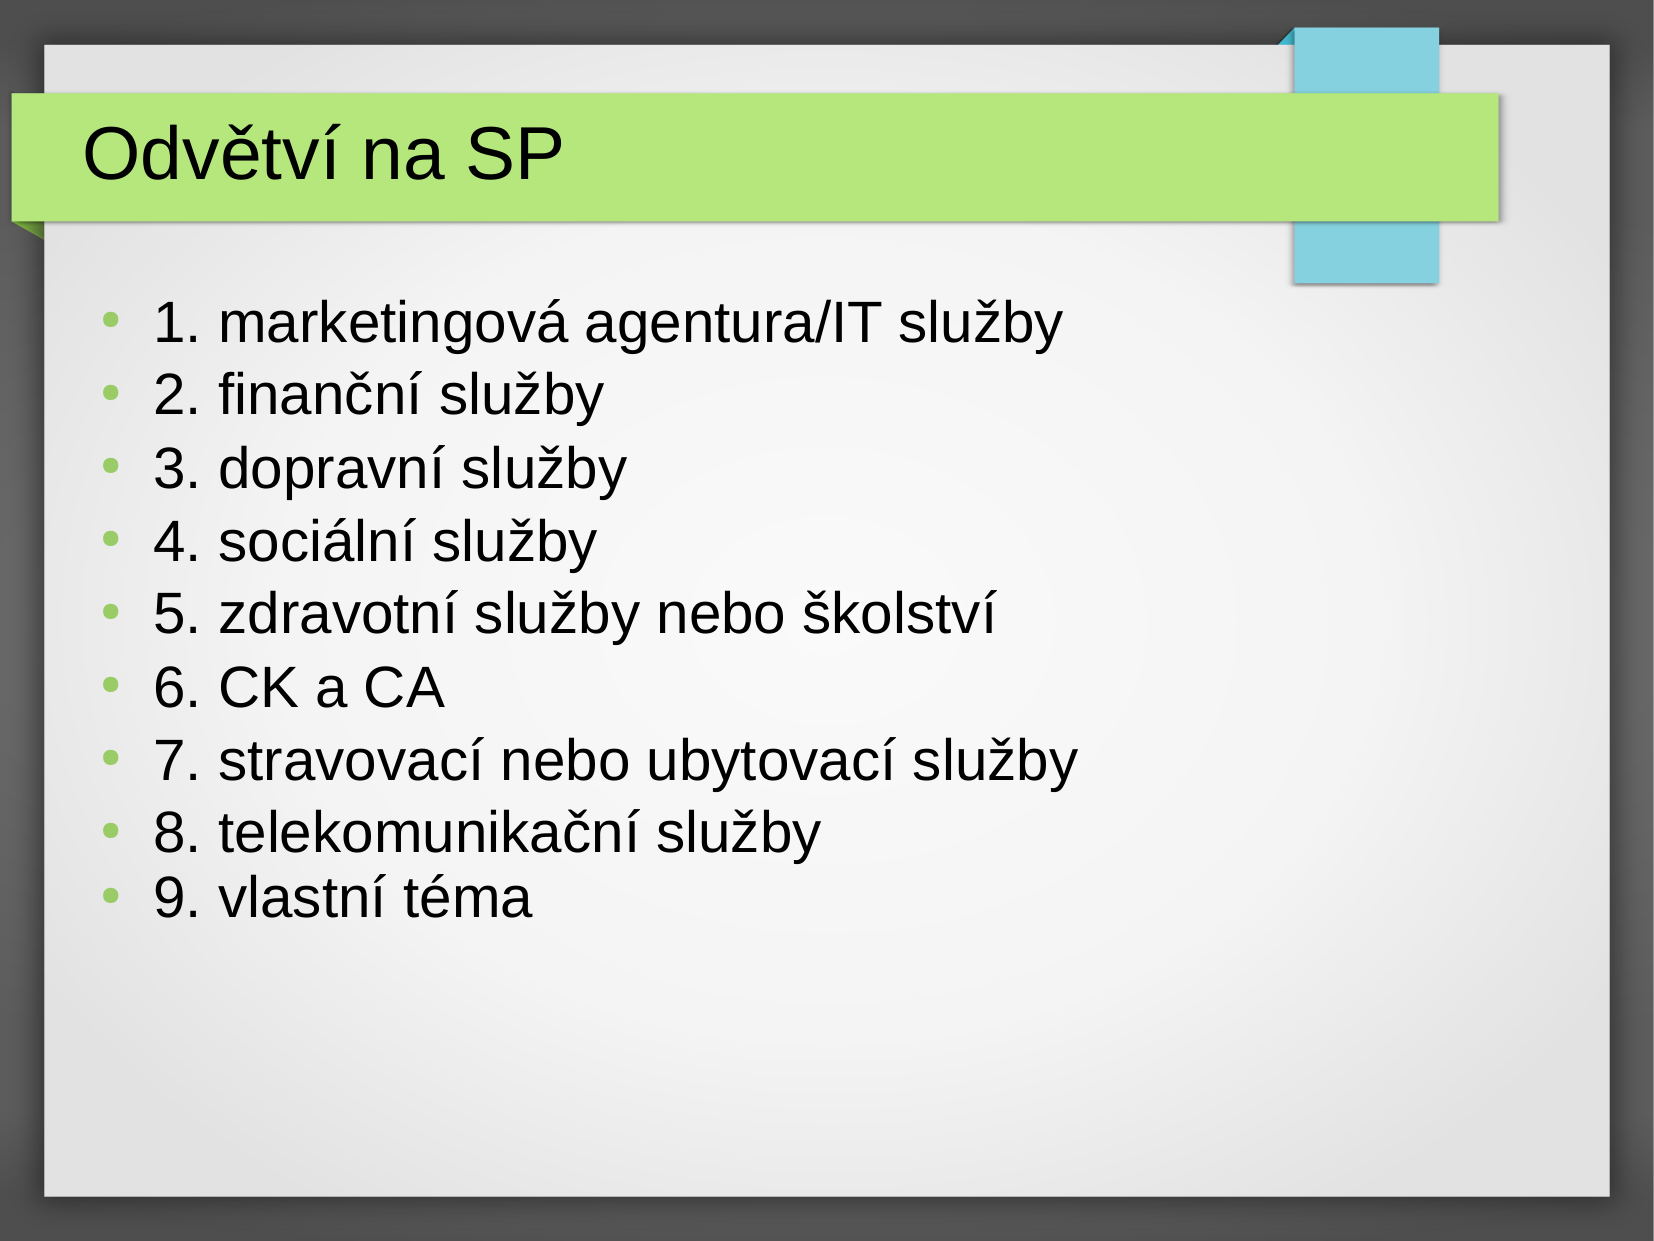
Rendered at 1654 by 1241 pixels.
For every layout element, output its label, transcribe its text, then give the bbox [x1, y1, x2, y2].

list 1. marketingová agentura/IT služby 2. finanční služby 3. dopravní služby 4. sociální služby 5. zdravotní služby nebo školství 6. CK a CA 7. stravovací nebo ubytovací služby 8. telekomunikační služby 9. vlastní téma [82, 295, 1571, 1015]
picture [0, 0, 1654, 1241]
title Odvětví na SP [82, 94, 1264, 213]
